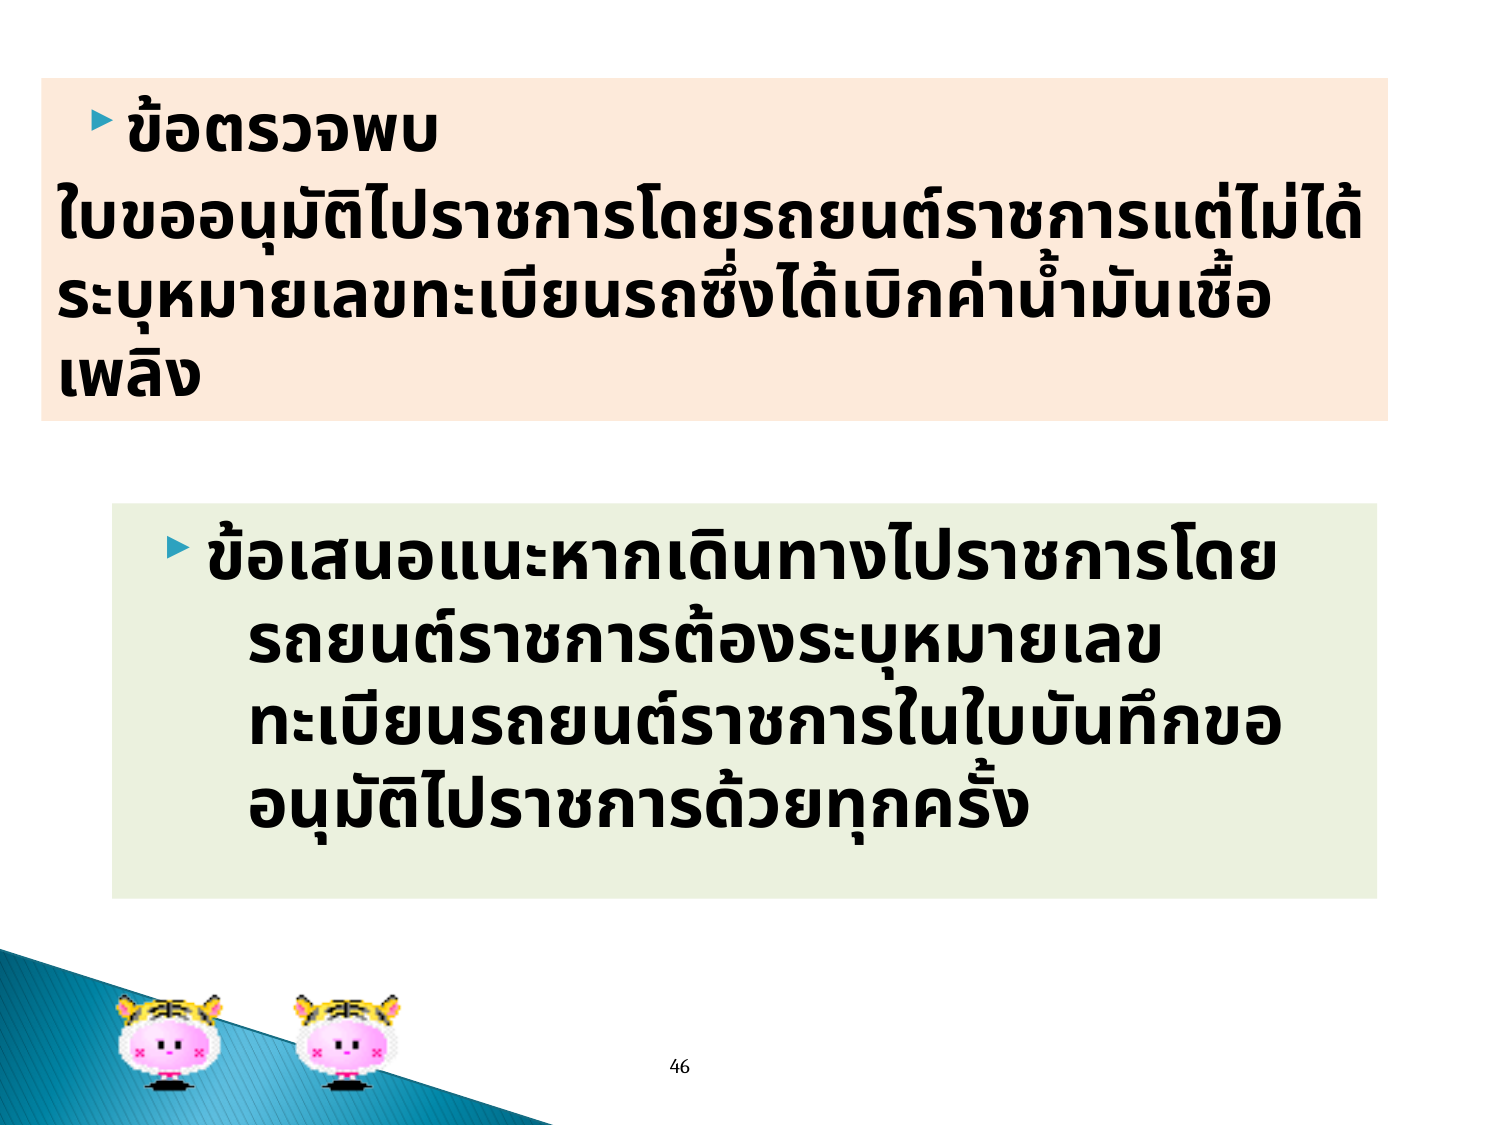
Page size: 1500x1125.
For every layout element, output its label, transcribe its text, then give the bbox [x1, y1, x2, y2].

list ข้อเสนอแนะหากเดินทางไปราชการโดยรถยนต์ราชการต้องระบุหมายเลขทะเบียนรถยนต์ราชการในใบบันทึกขออนุมัติไปราชการด้วยทุกครั้ง [112, 503, 1378, 899]
list ข้อตรวจพบ ใบขออนุมัติไปราชการโดยรถยนต์ราชการแต่ไม่ได้ระบุหมายเลขทะเบียนรถซึ่งได้เบิกค่าน้ำมันเชื้อเพลิง [41, 78, 1388, 421]
picture [277, 964, 419, 1095]
picture [100, 964, 241, 1095]
text_box [654, 1025, 846, 1086]
